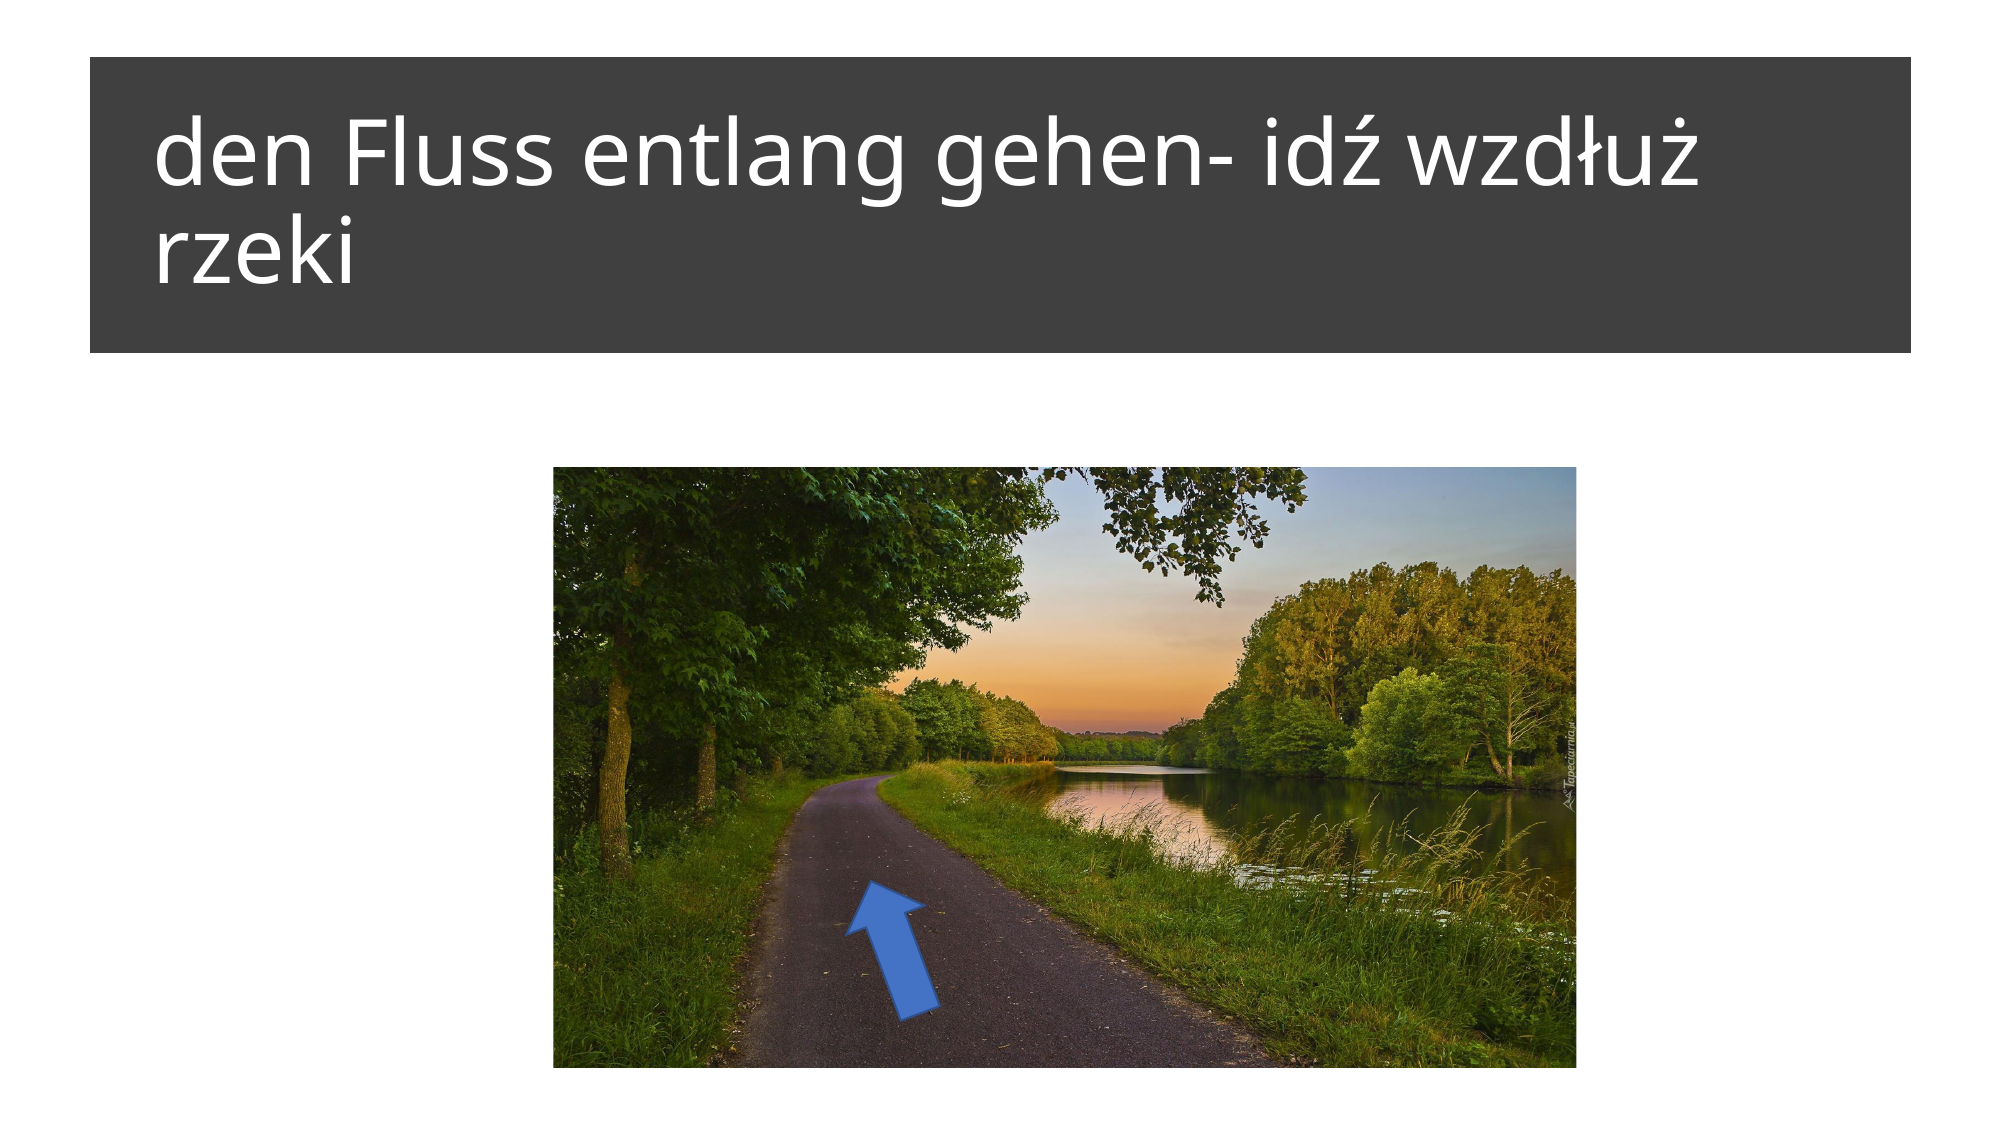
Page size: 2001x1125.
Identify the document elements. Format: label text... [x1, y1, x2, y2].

text_box [90, 57, 1911, 353]
title den Fluss entlang gehen- idź wzdłuż rzeki [137, 96, 1863, 314]
text_box [846, 881, 940, 1021]
picture [553, 467, 1577, 1069]
